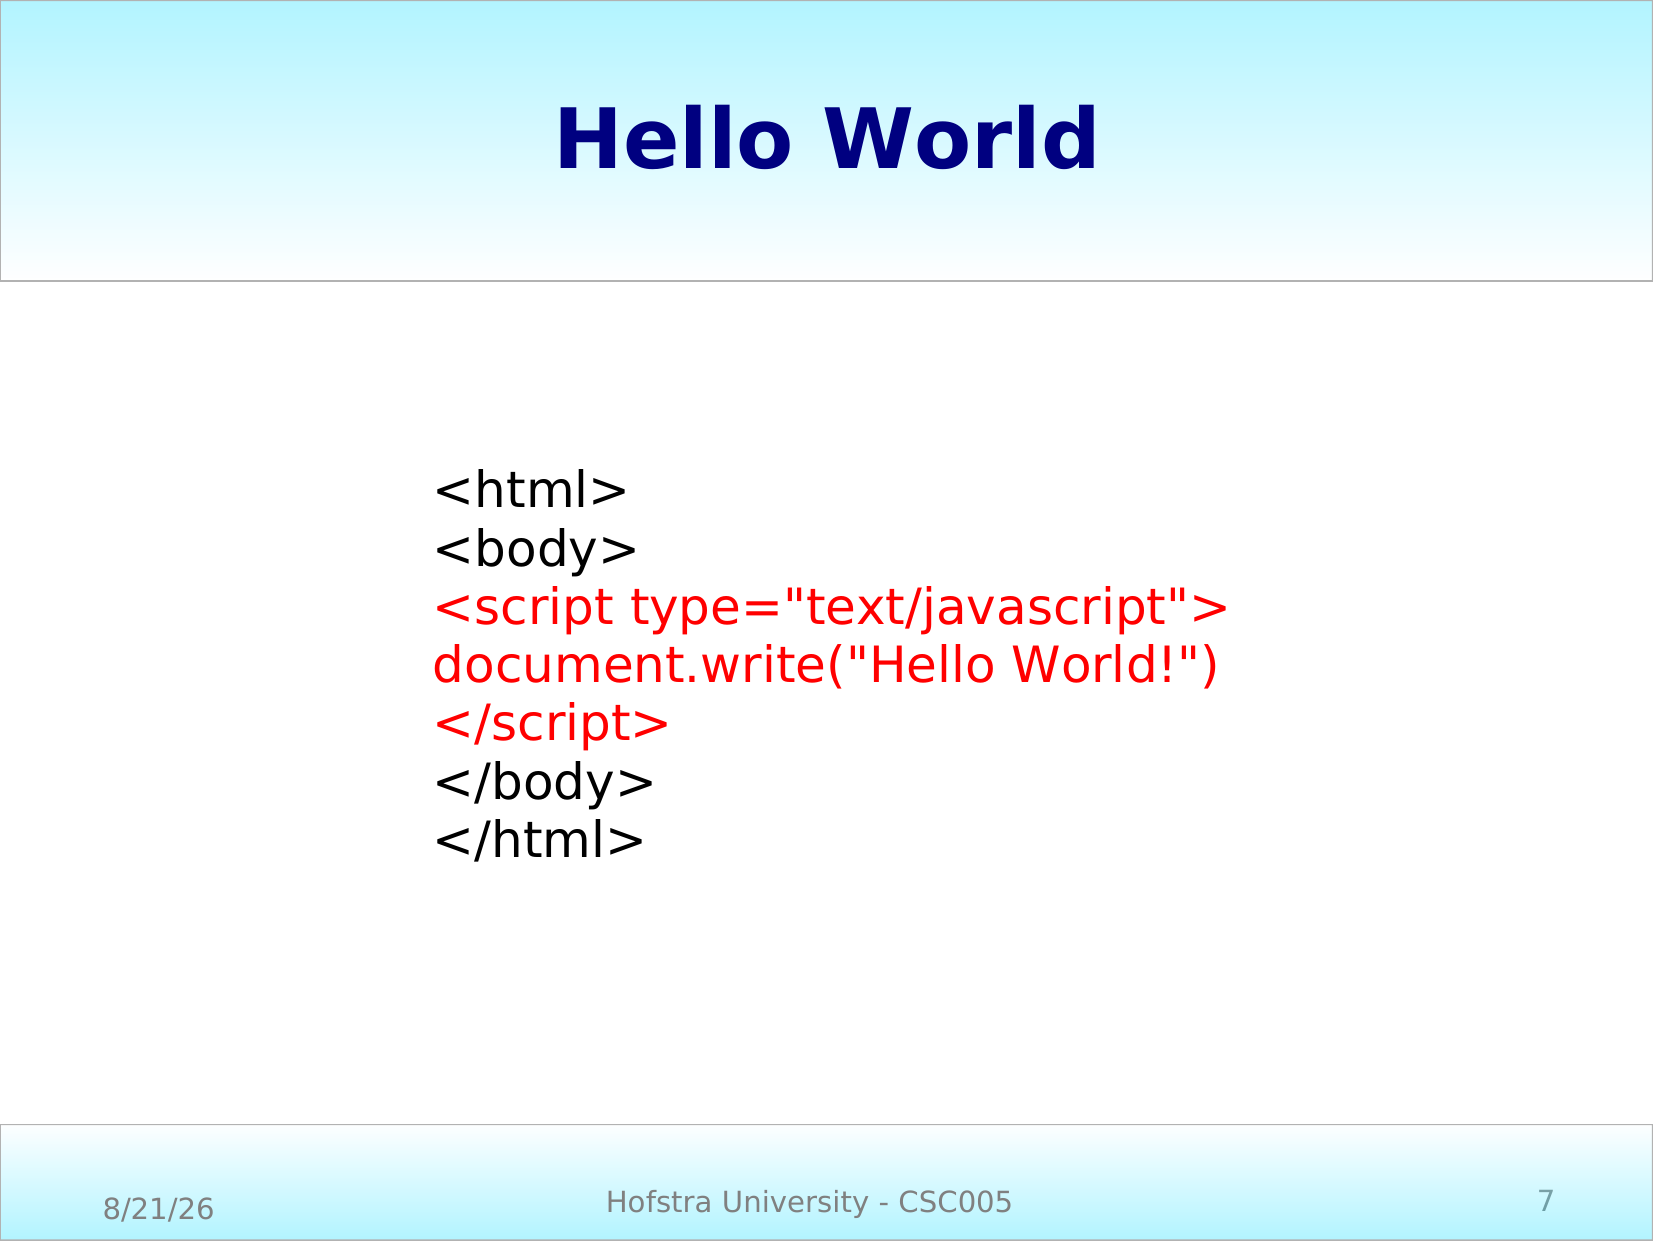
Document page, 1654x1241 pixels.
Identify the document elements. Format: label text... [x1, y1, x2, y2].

title Hello World [78, 10, 1576, 270]
text_box <html> <body> <script type="text/javascript"> document.write("Hello World!") </script> </body> </html> [418, 454, 1247, 877]
